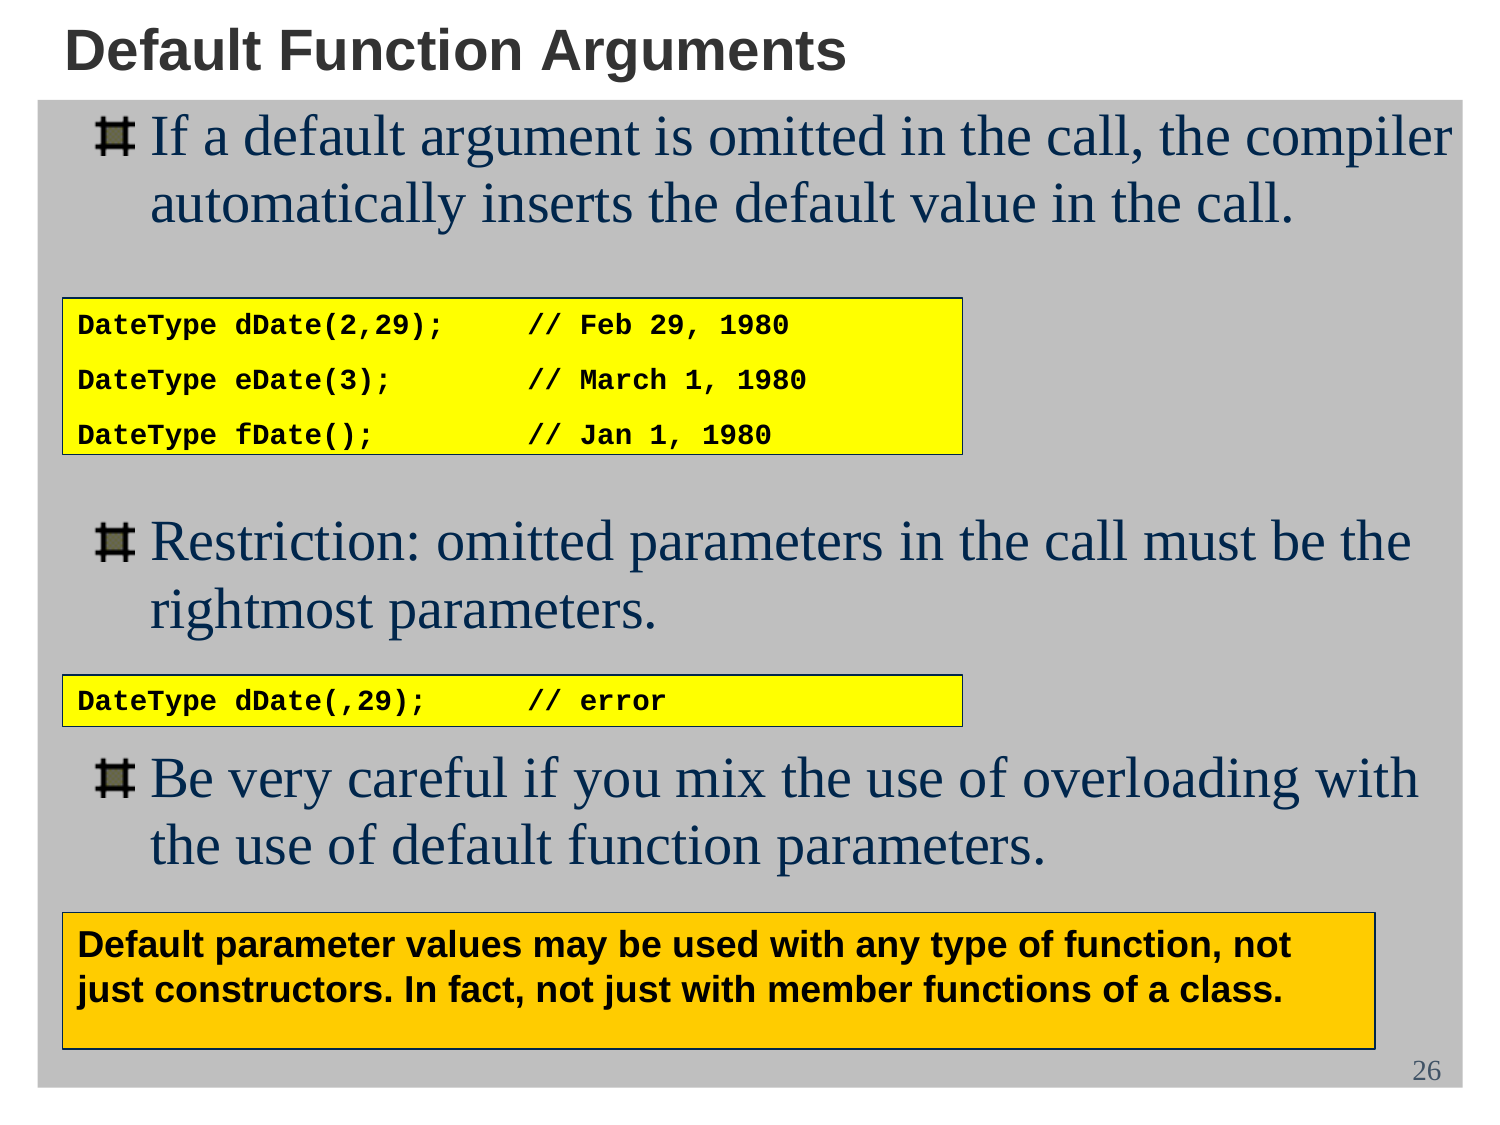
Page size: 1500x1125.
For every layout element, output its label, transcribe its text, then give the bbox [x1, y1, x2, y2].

text_box DateType dDate(,29); // error [62, 675, 963, 727]
text_box DateType dDate(2,29); // Feb 29, 1980 DateType eDate(3); // March 1, 1980 DateType fDate(); // Jan 1, 1980 [62, 298, 963, 457]
list If a default argument is omitted in the call, the compiler automatically inserts the default value in the call. Restriction: omitted parameters in the call must be the rightmost parameters. Be very careful if you mix the use of overloading with the use of default function parameters. [37, 99, 1463, 1088]
text_box Default parameter values may be used with any type of function, not just constructors. In fact, not just with member functions of a class. [62, 912, 1375, 1049]
title Default Function Arguments [50, 0, 1450, 91]
